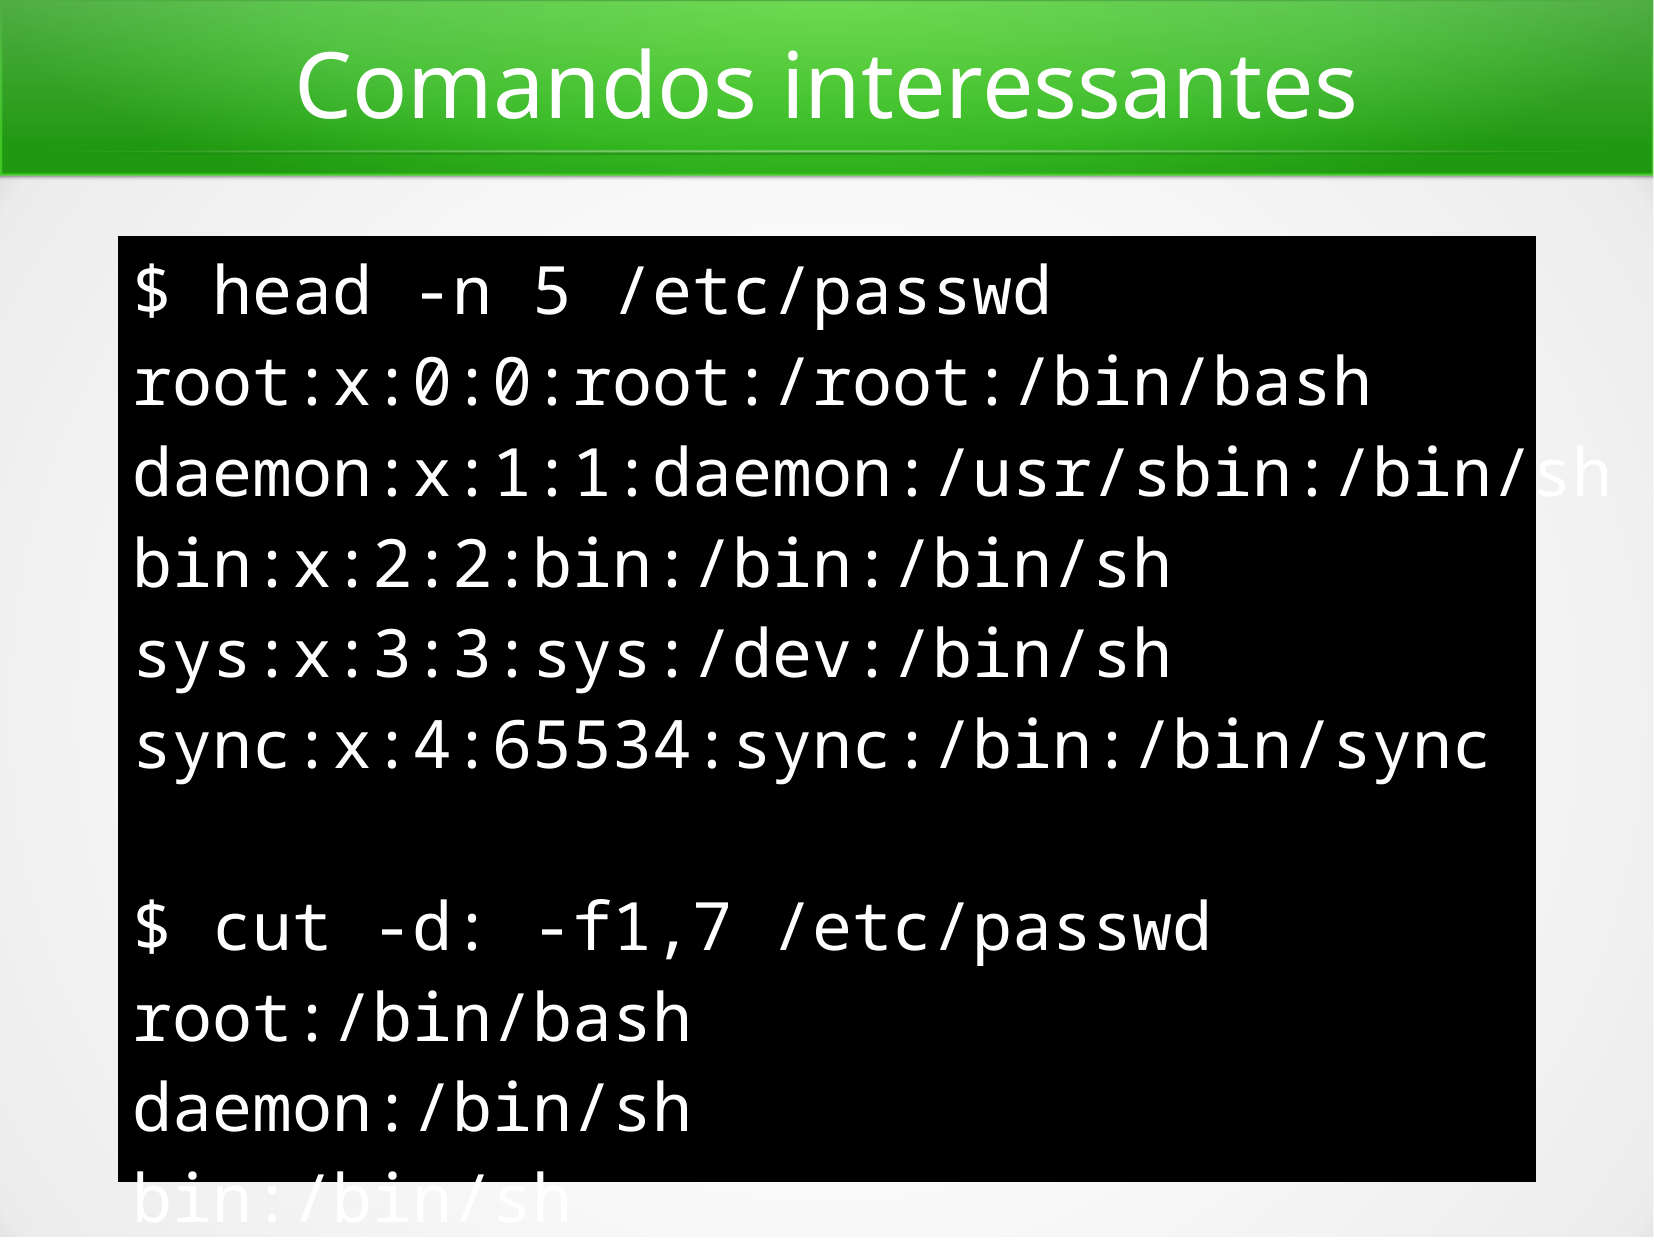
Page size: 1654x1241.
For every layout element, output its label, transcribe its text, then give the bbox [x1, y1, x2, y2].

title Comandos interessantes [82, 11, 1571, 154]
picture [0, 0, 1654, 1237]
text_box $ head -n 5 /etc/passwd root:x:0:0:root:/root:/bin/bash daemon:x:1:1:daemon:/usr/sbin:/bin/sh bin:x:2:2:bin:/bin:/bin/sh sys:x:3:3:sys:/dev:/bin/sh sync:x:4:65534:sync:/bin:/bin/sync $ cut -d: -f1,7 /etc/passwd root:/bin/bash daemon:/bin/sh bin:/bin/sh sys:/bin/sh sync:/bin/sync [118, 236, 1536, 1182]
